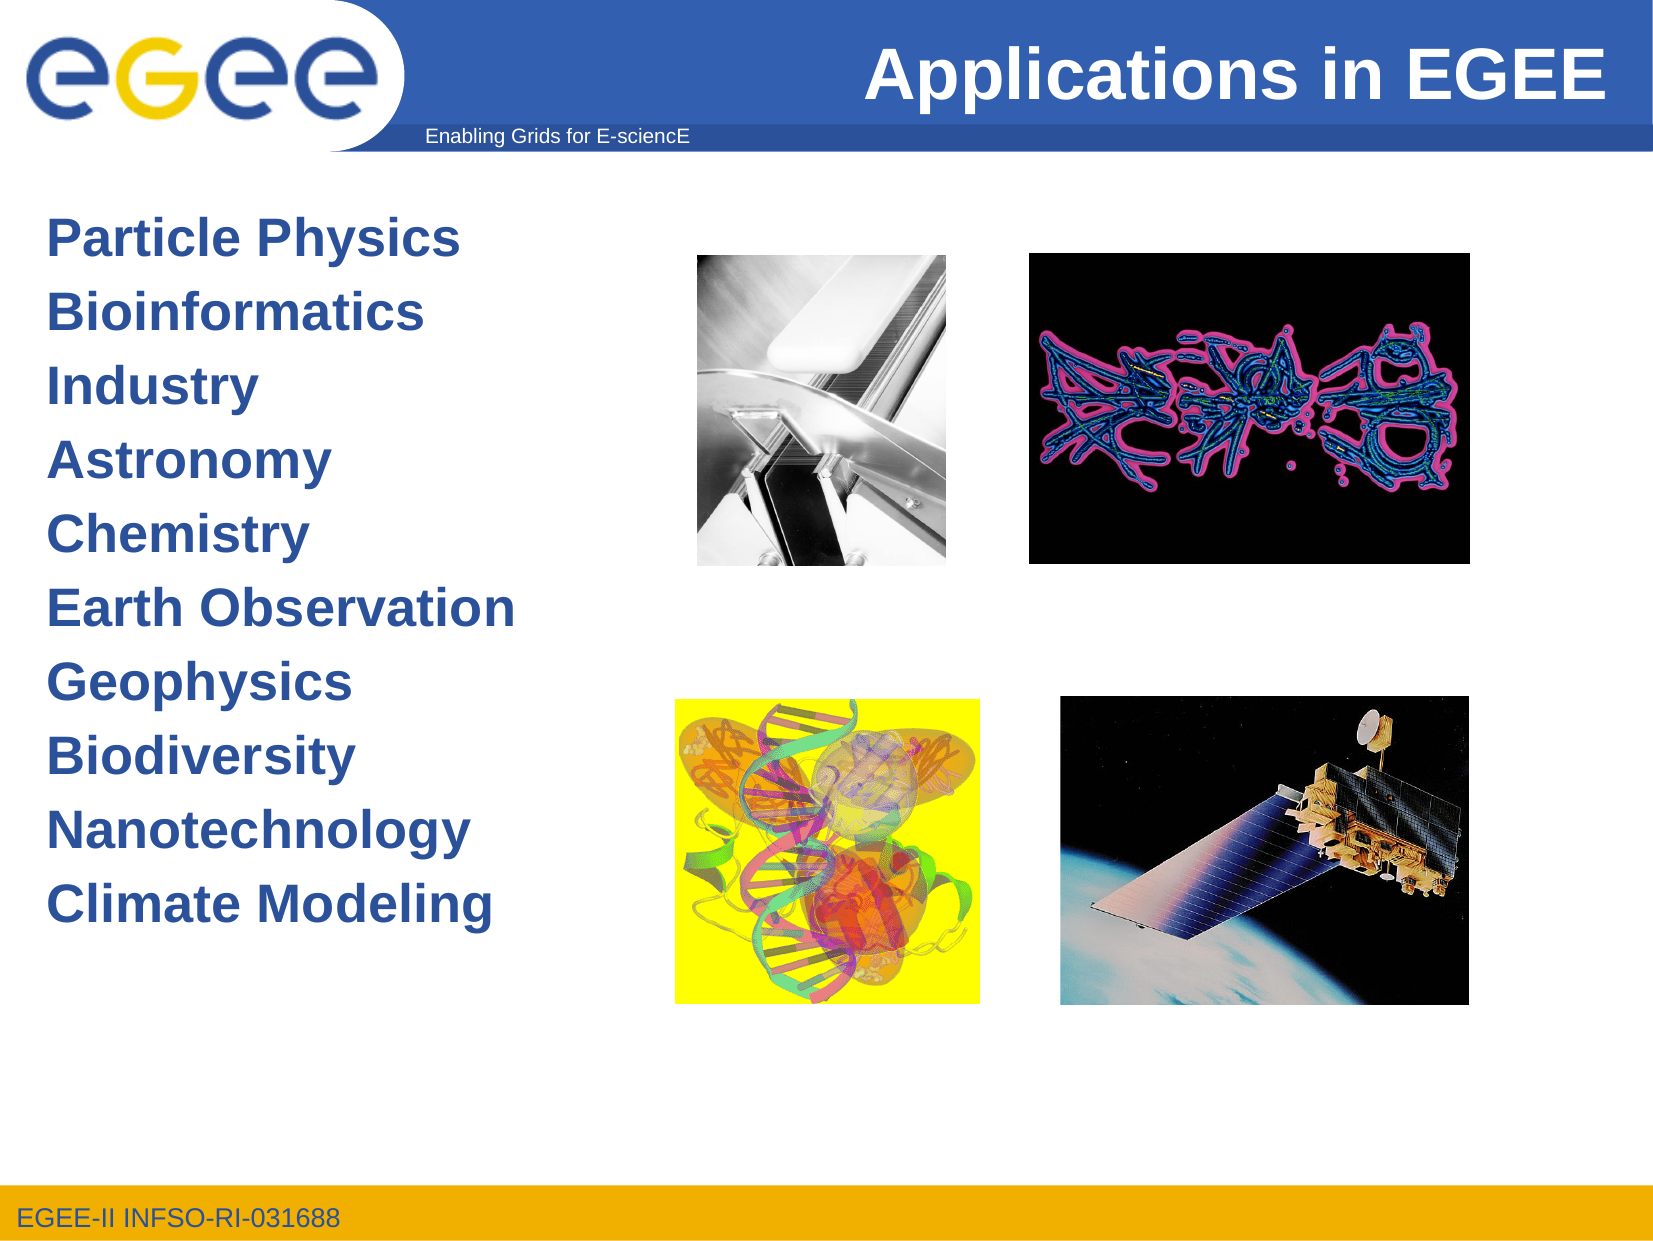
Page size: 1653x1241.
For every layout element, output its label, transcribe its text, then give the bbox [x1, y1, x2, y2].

picture [675, 699, 980, 1004]
list Particle Physics Bioinformatics Industry Astronomy Chemistry Earth Observation Geophysics Biodiversity Nanotechnology Climate Modeling [29, 198, 1583, 1182]
picture [1060, 696, 1469, 1005]
picture [697, 255, 946, 566]
title Applications in EGEE [407, 11, 1626, 137]
picture [1029, 253, 1470, 565]
picture [20, 33, 385, 123]
